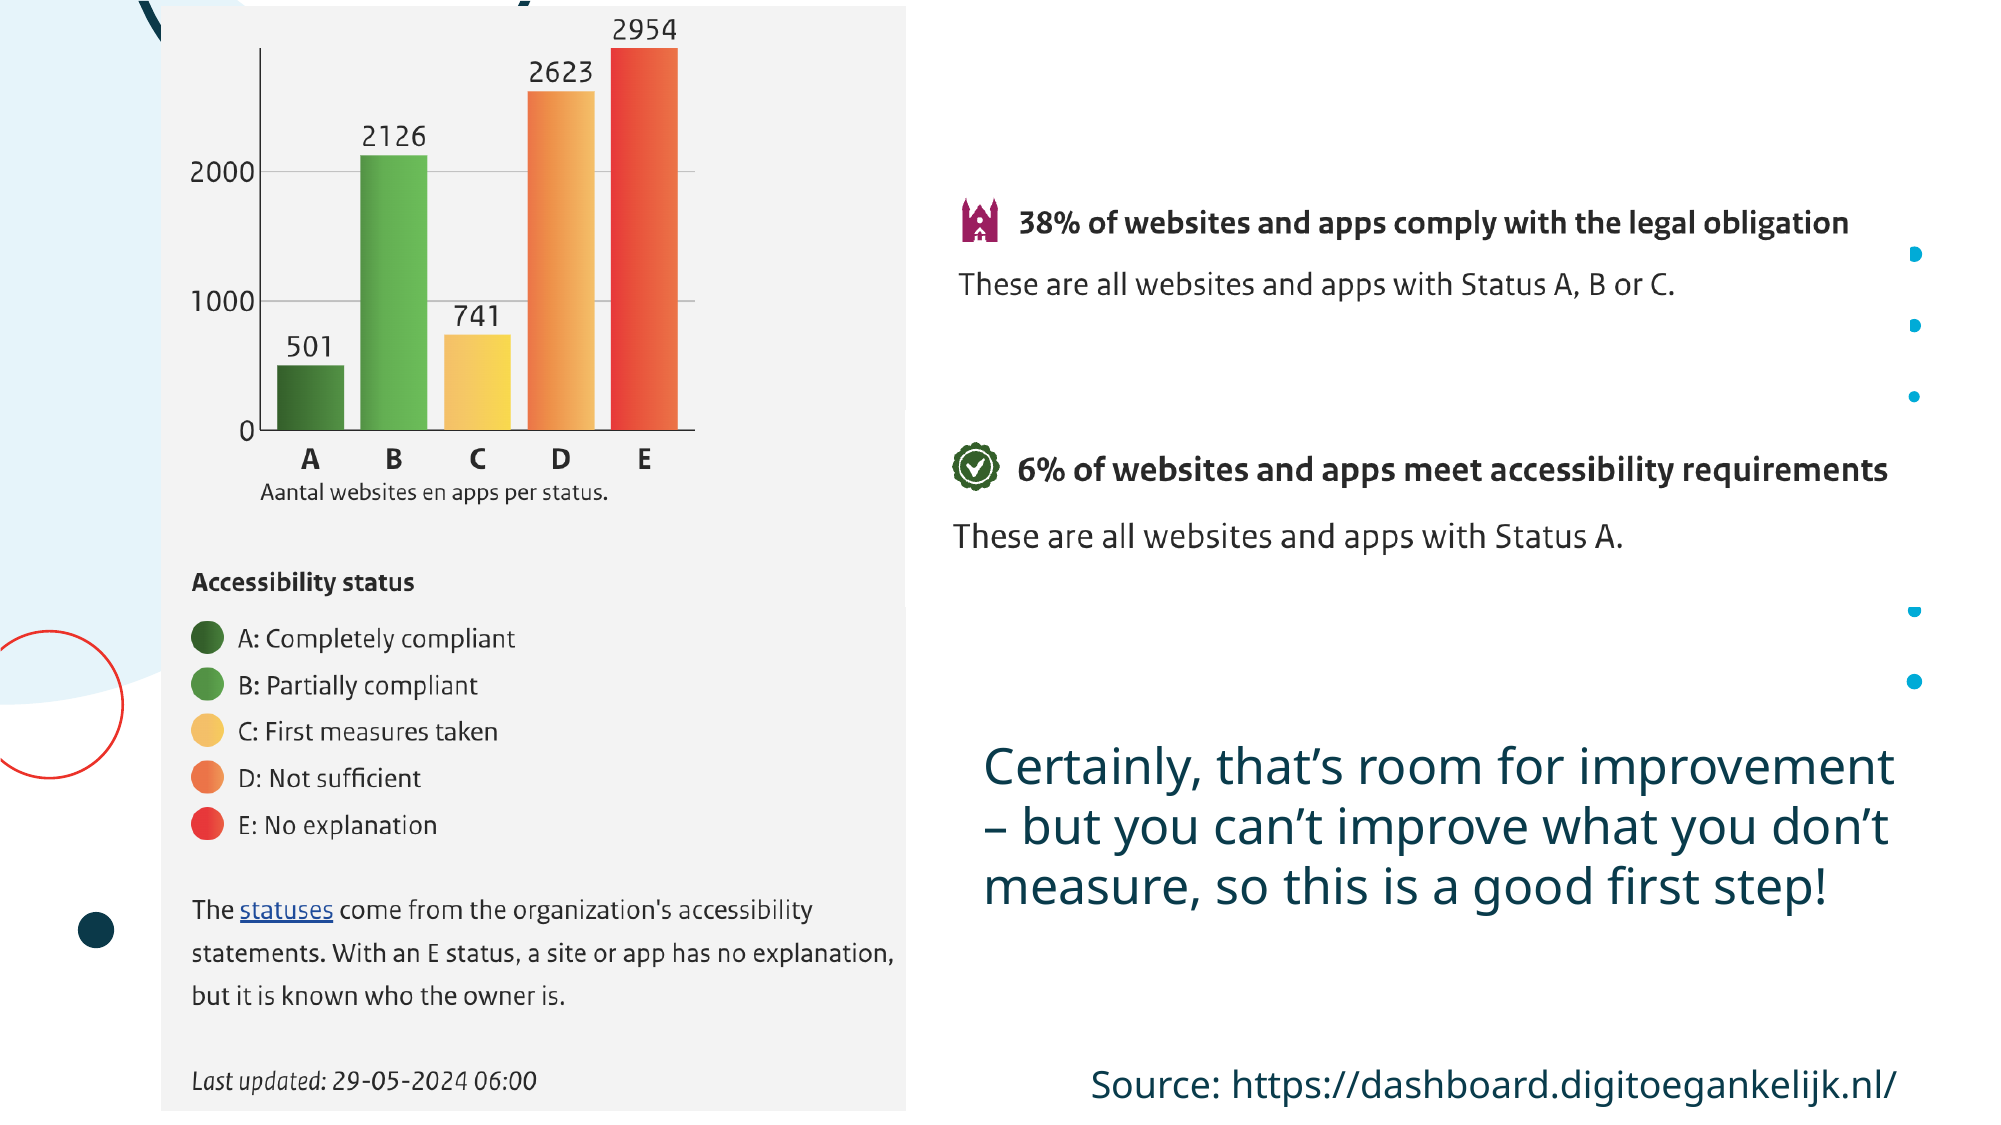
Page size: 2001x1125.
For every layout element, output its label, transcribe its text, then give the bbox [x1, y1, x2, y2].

picture [935, 161, 1910, 358]
picture [161, 6, 1940, 1111]
text_box Source: https://dashboard.digitoegankelijk.nl/ [1075, 1053, 2000, 1115]
text_box Certainly, that’s room for improvement – but you can’t improve what you don’t measure, so this is a good first step! [968, 727, 1940, 925]
